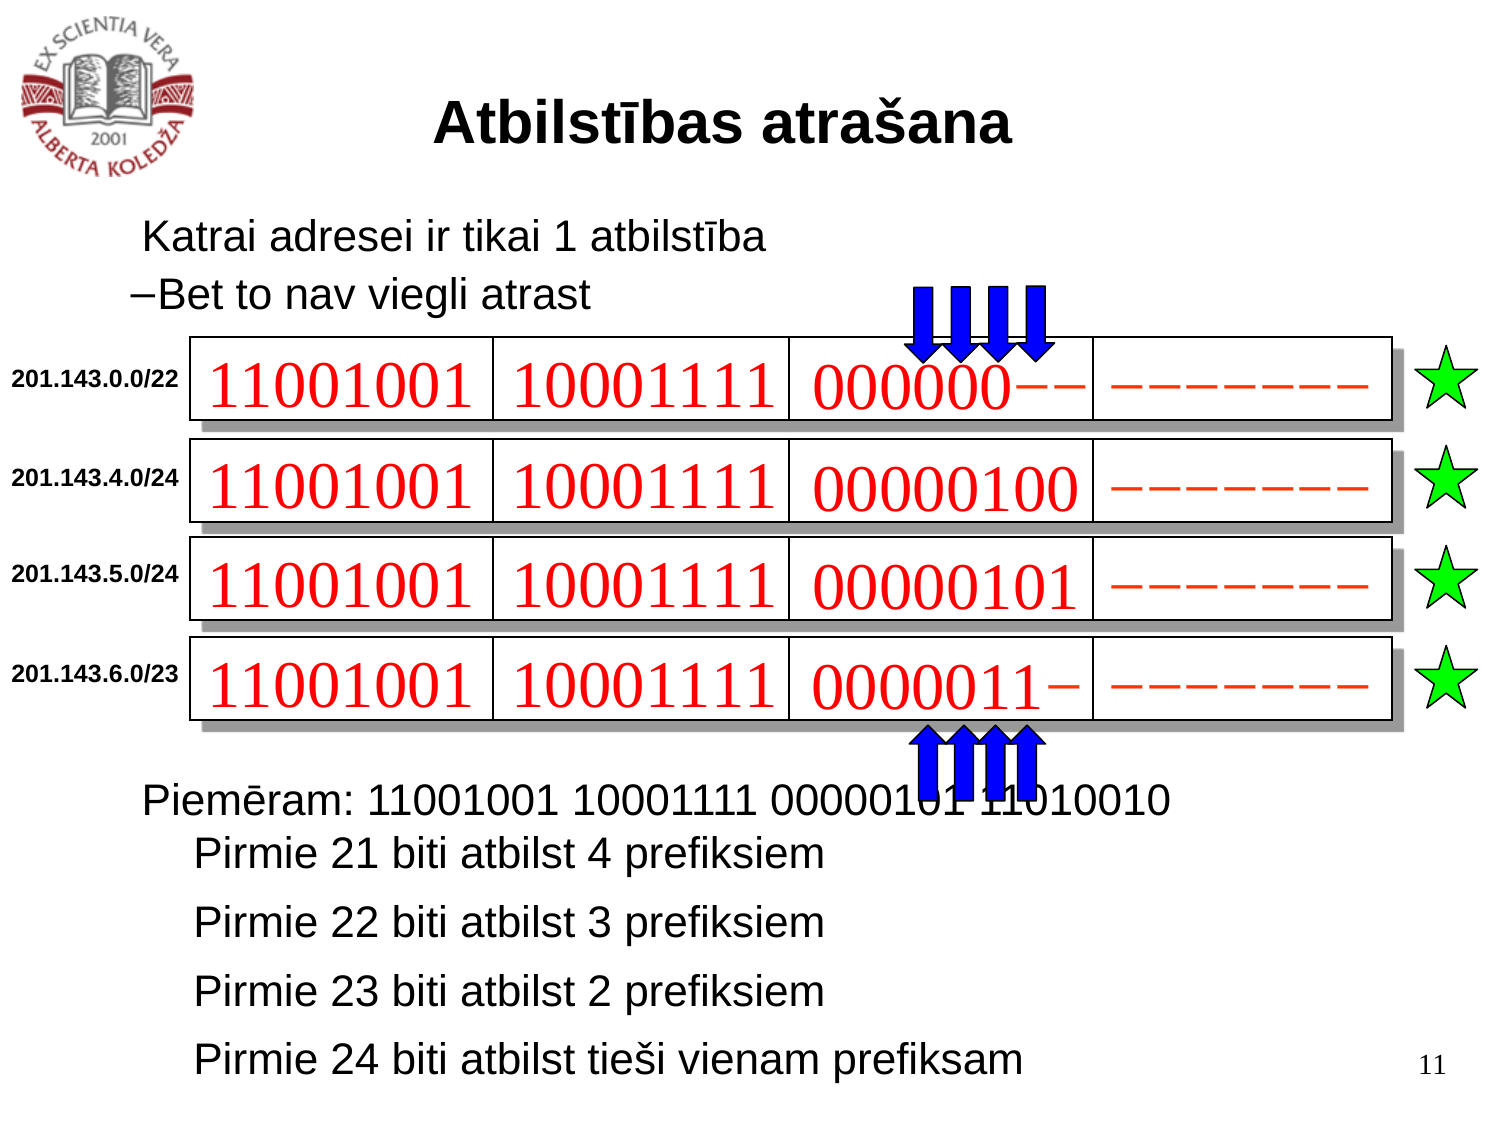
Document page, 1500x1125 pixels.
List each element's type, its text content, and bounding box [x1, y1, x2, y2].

text_box 00000101 [797, 534, 1093, 631]
text_box 201.143.5.0/24 [0, 549, 214, 596]
text_box 11001001 [192, 532, 491, 629]
text_box 10001111 [496, 434, 795, 530]
text_box 11001001 [192, 632, 491, 729]
text_box [1414, 545, 1478, 608]
text_box [1414, 445, 1478, 508]
text_box 201.143.4.0/24 [0, 454, 214, 500]
text_box −−−−−−− [1093, 436, 1388, 532]
title Atbilstības atrašana [50, 62, 1374, 175]
text_box [1414, 645, 1478, 708]
picture [21, 16, 194, 177]
text_box 0000011− [796, 634, 1093, 731]
text_box 00000100 [797, 436, 1093, 532]
text_box 11001001 [192, 434, 491, 530]
text_box <skaitlis> [1312, 1037, 1463, 1101]
text_box [904, 286, 1055, 364]
text_box 201.143.0.0/22 [0, 354, 214, 400]
text_box 201.143.6.0/23 [0, 649, 214, 696]
text_box 10001111 [496, 632, 795, 729]
text_box −−−−−−− [1093, 634, 1388, 731]
text_box [1388, 438, 1392, 522]
text_box [1414, 345, 1478, 408]
text_box [1388, 636, 1392, 721]
list Katrai adresei ir tikai 1 atbilstība Bet to nav viegli atrast Piemēram: 11001001 10001111 00000101 11010010 Pirmie 21 biti atbilst 4 prefiksiem Pirmie 22 biti atbilst 3 prefiksiem Pirmie 23 biti atbilst 2 prefiksiem Pirmie 24 biti atbilst tieši vienam prefiksam [74, 200, 1463, 1101]
text_box [909, 725, 1046, 801]
text_box 10001111 [496, 532, 795, 629]
text_box −−−−−−− [1093, 534, 1388, 631]
text_box [1388, 536, 1392, 621]
